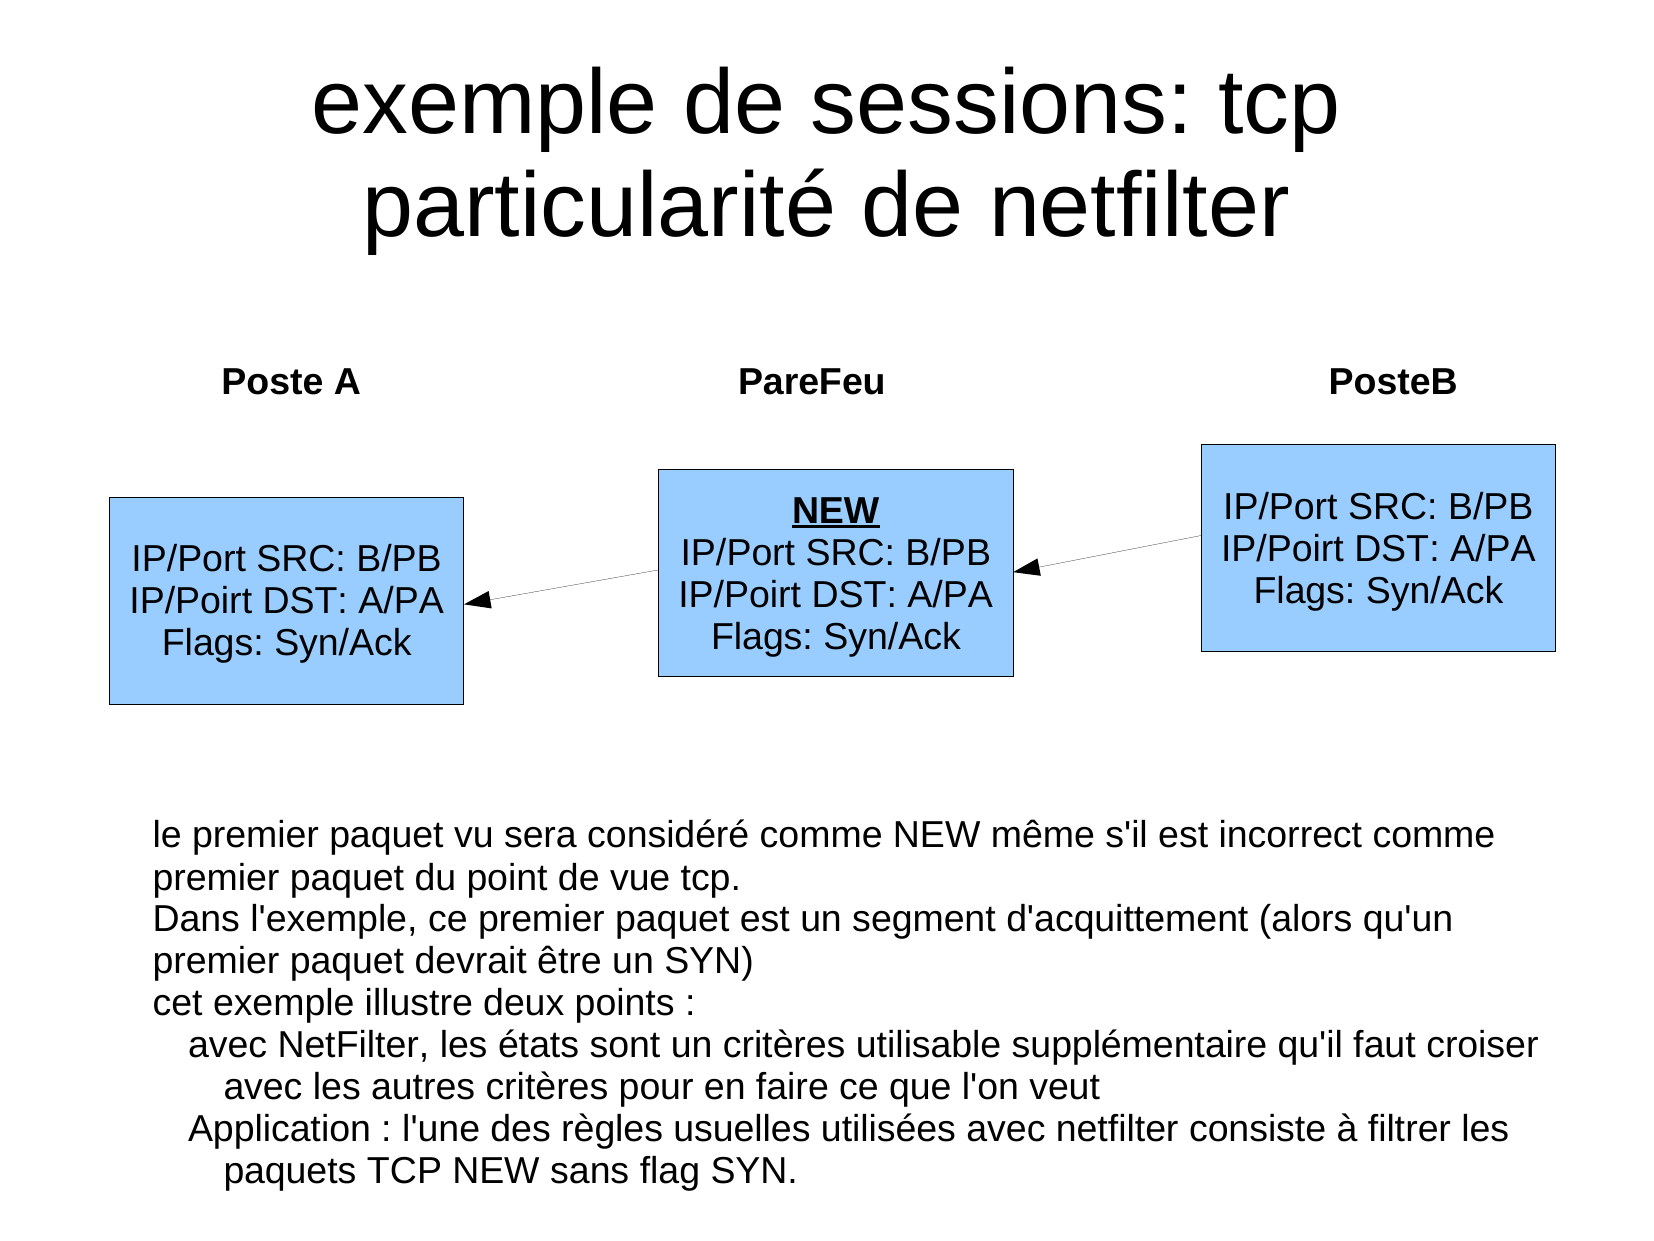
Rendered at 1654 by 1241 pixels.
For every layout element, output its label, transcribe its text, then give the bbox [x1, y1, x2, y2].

text_box le premier paquet vu sera considéré comme NEW même s'il est incorrect comme premier paquet du point de vue tcp. Dans l'exemple, ce premier paquet est un segment d'acquittement (alors qu'un premier paquet devrait être un SYN) cet exemple illustre deux points : avec NetFilter, les états sont un critères utilisable supplémentaire qu'il faut croiser avec les autres critères pour en faire ce que l'on veut Application : l'une des règles usuelles utilisées avec netfilter consiste à filtrer les paquets TCP NEW sans flag SYN. [137, 806, 1595, 1240]
text_box Poste A PareFeu PosteB [206, 353, 1477, 417]
text_box IP/Port SRC: B/PB IP/Poirt DST: A/PA Flags: Syn/Ack [1201, 444, 1556, 652]
text_box IP/Port SRC: B/PB IP/Poirt DST: A/PA Flags: Syn/Ack [109, 497, 464, 705]
title exemple de sessions: tcp particularité de netfilter [82, 39, 1571, 267]
text_box NEW IP/Port SRC: B/PB IP/Poirt DST: A/PA Flags: Syn/Ack [658, 469, 1014, 677]
